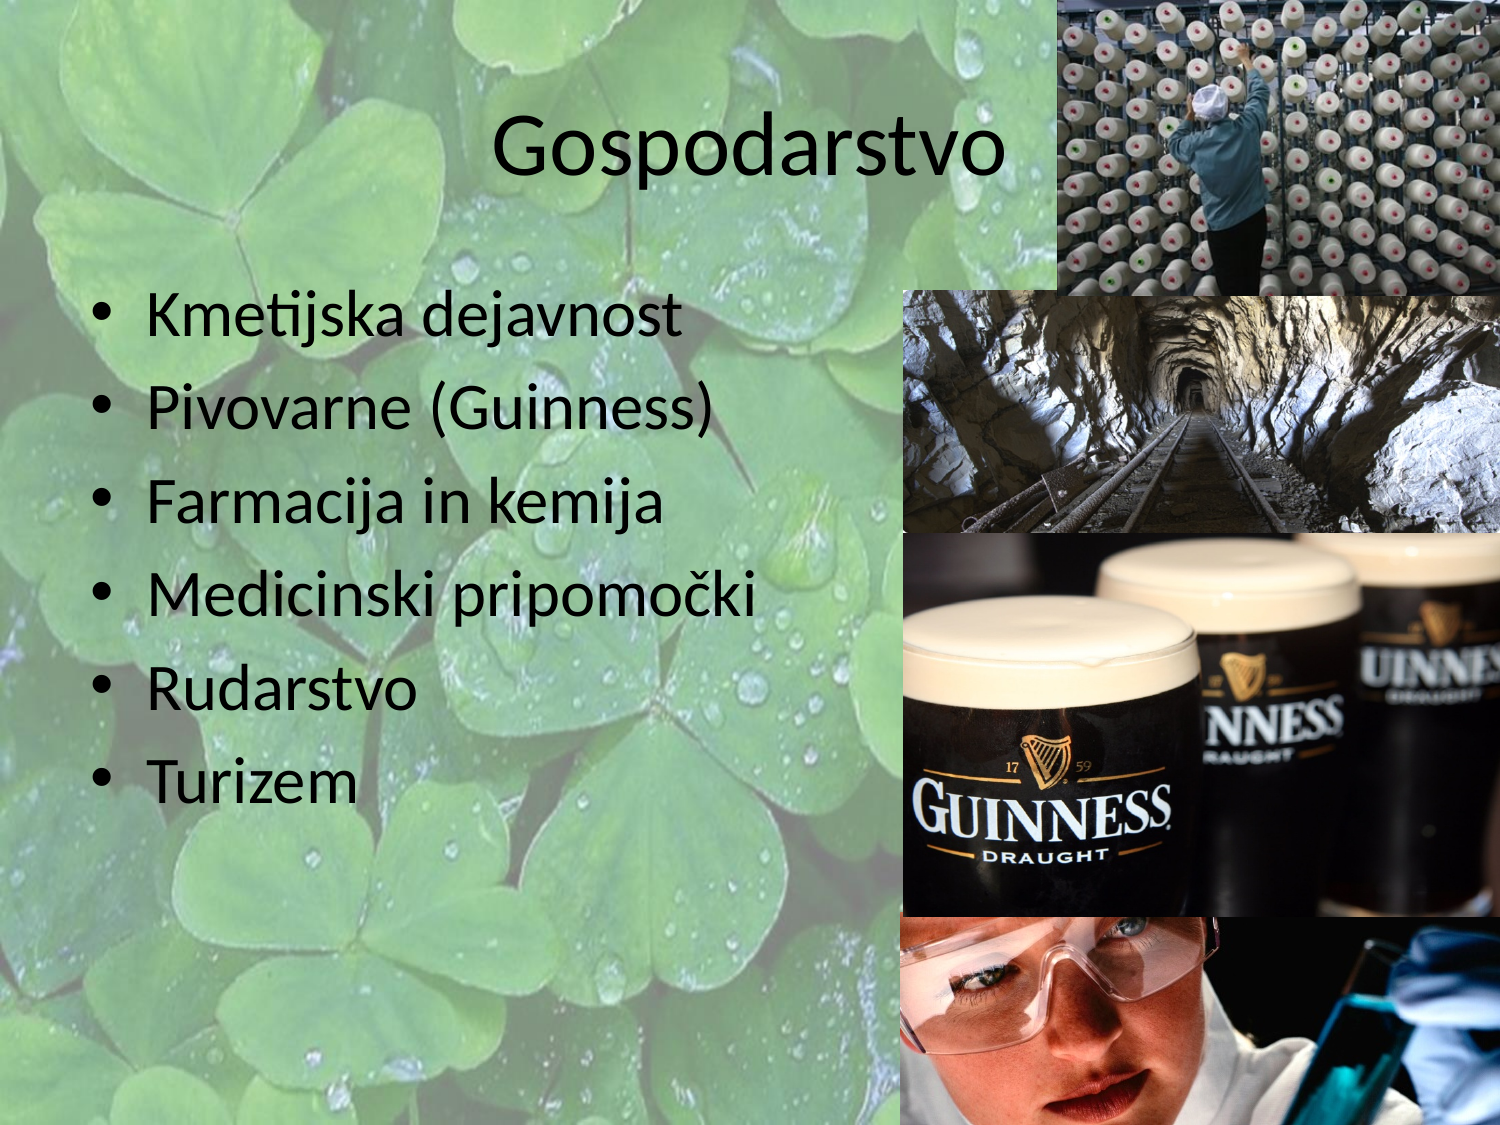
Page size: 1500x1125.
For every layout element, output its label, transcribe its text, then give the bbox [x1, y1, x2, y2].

title Gospodarstvo [75, 45, 1057, 233]
list Kmetijska dejavnost Pivovarne (Guinness) Farmacija in kemija Medicinski pripomočki Rudarstvo Turizem [75, 262, 810, 1005]
picture [0, 0, 1500, 1125]
